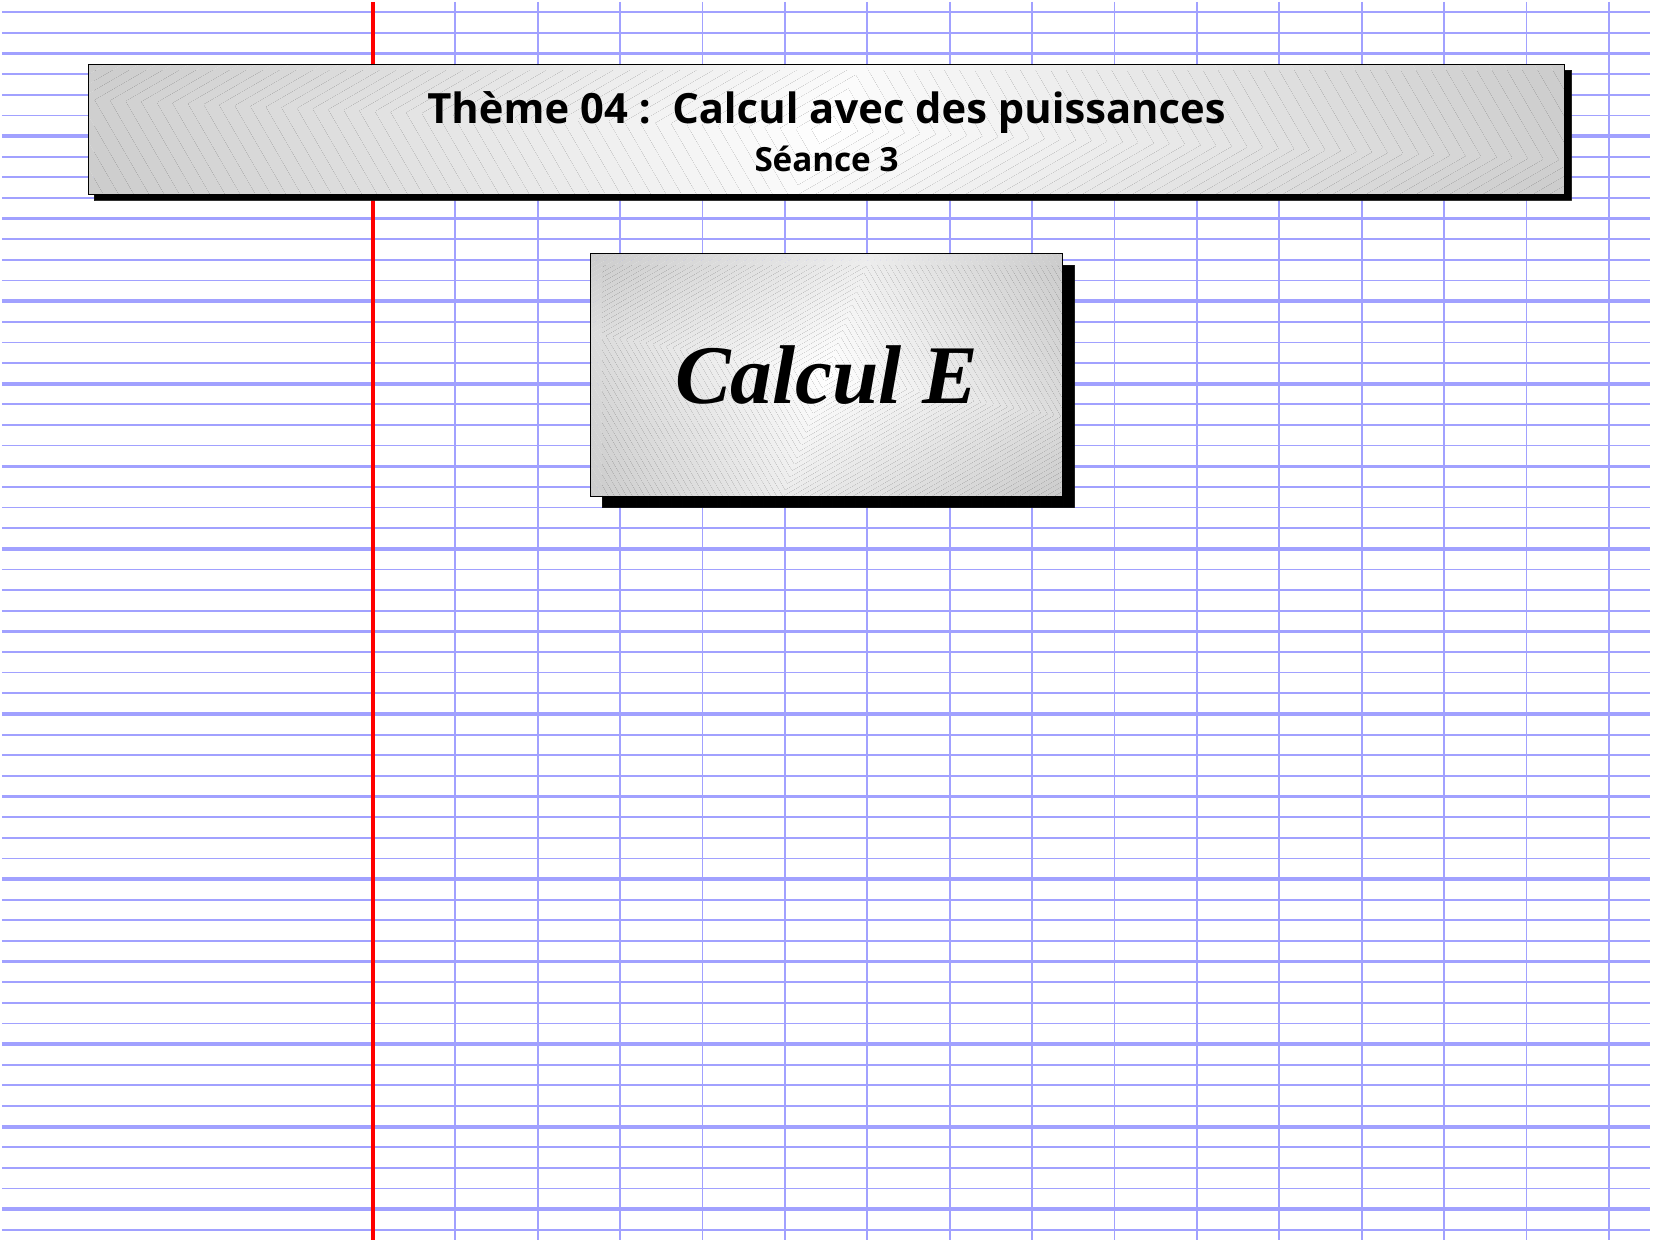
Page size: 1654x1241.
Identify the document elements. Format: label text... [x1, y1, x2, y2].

text_box Calcul E [590, 253, 1063, 497]
text_box Thème 04 : Calcul avec des puissances Séance 3 [88, 64, 1565, 195]
picture [0, 0, 1654, 1241]
